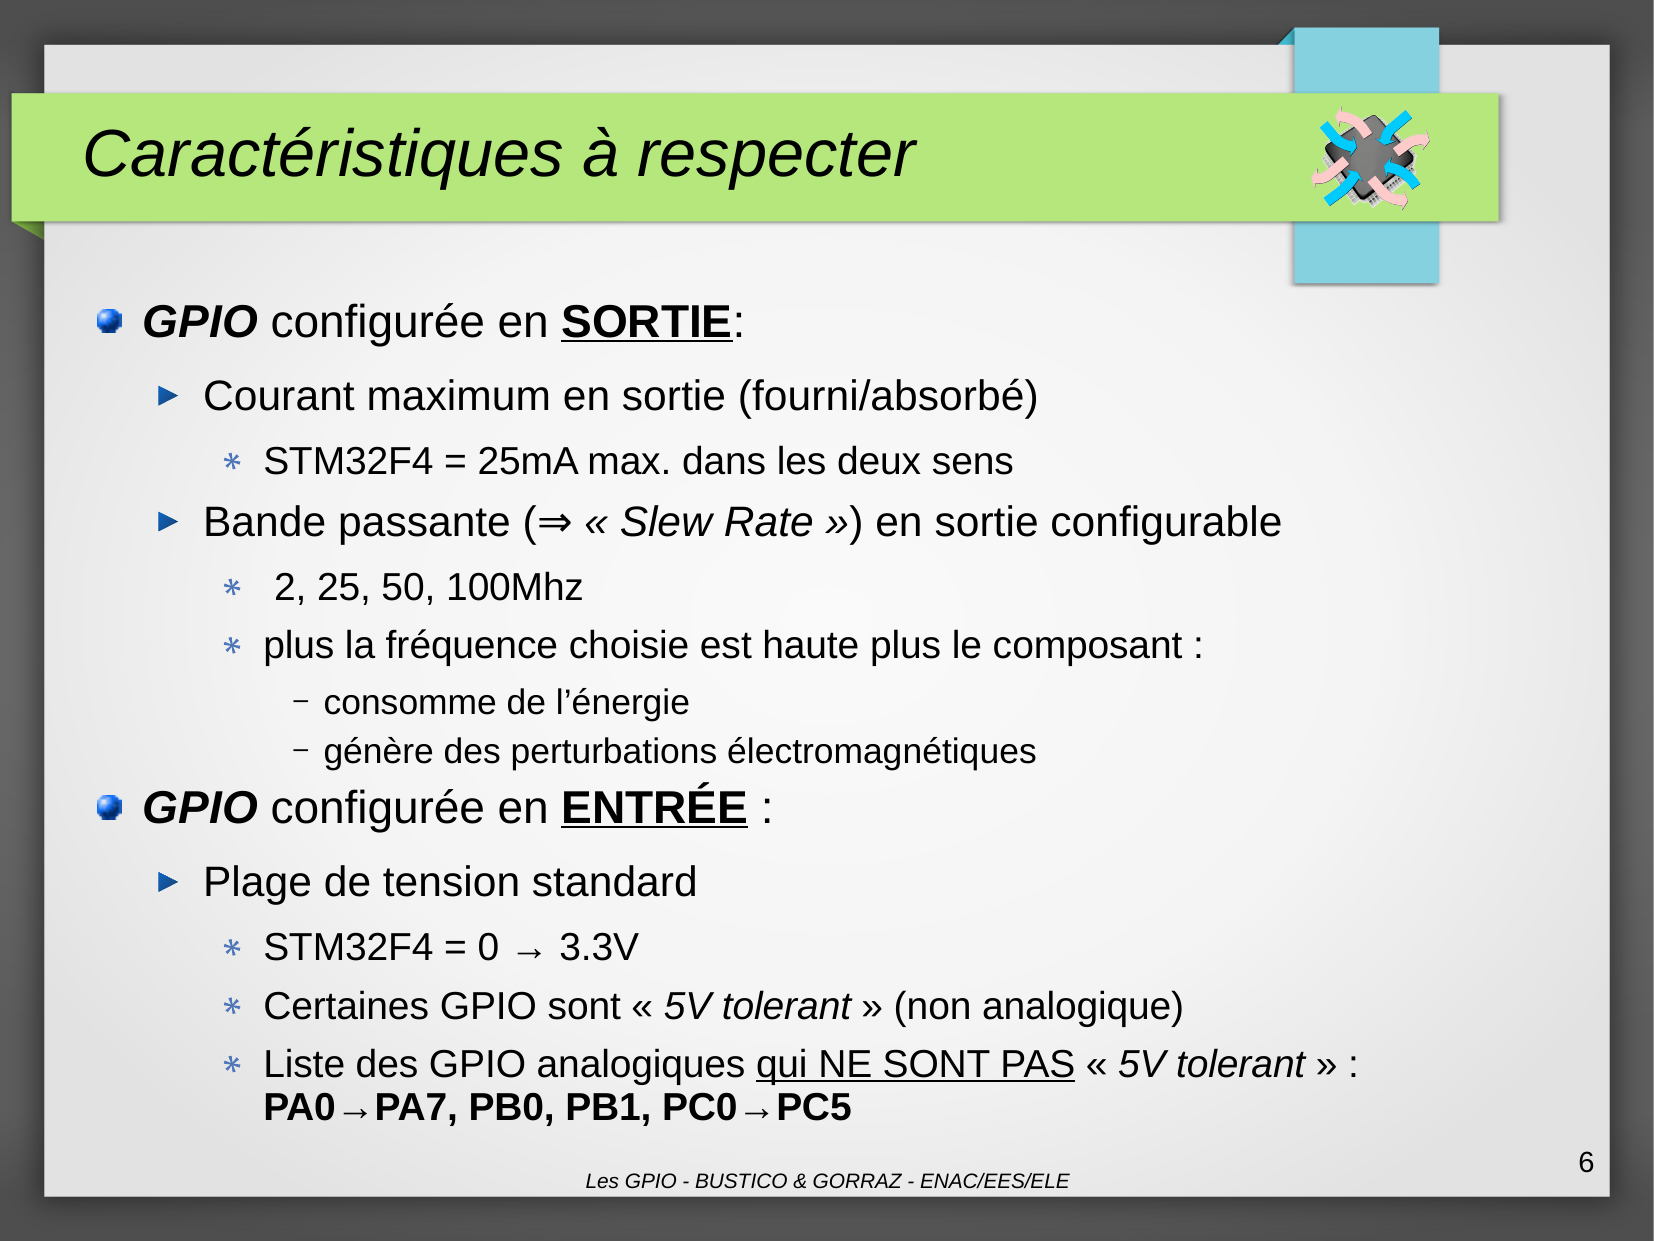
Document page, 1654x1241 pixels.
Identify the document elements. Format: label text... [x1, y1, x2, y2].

list GPIO configurée en SORTIE: Courant maximum en sortie (fourni/absorbé) STM32F4 = 25mA max. dans les deux sens Bande passante (⇒ « Slew Rate ») en sortie configurable 2, 25, 50, 100Mhz plus la fréquence choisie est haute plus le composant : consomme de l’énergie génère des perturbations électromagnétiques GPIO configurée en ENTRÉE : Plage de tension standard STM32F4 = 0 → 3.3V Certaines GPIO sont « 5V tolerant » (non analogique) Liste des GPIO analogiques qui NE SONT PAS « 5V tolerant » : PA0→PA7, PB0, PB1, PC0→PC5 [82, 295, 1571, 1134]
title Caractéristiques à respecter [82, 94, 1264, 213]
picture [0, 0, 1654, 1241]
